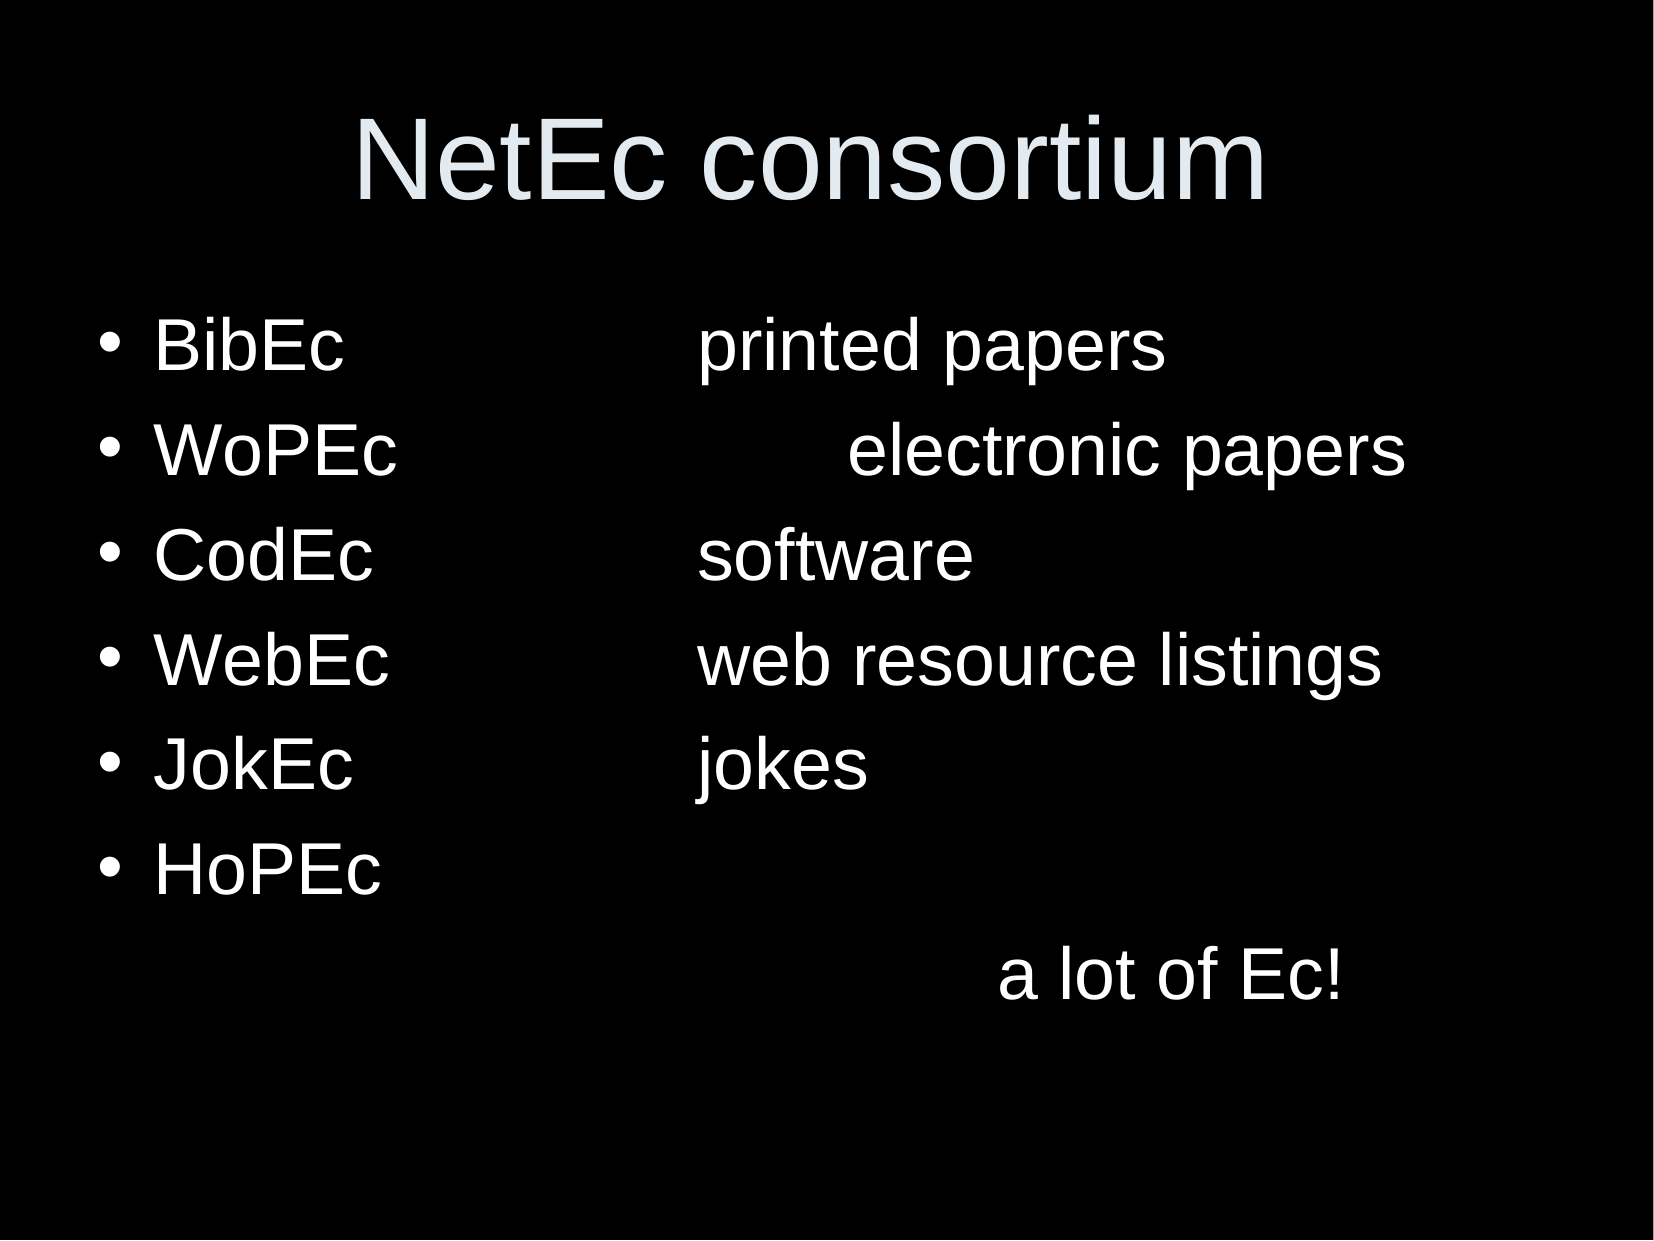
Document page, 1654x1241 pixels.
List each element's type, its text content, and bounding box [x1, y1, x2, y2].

title NetEc consortium [82, 49, 1571, 257]
list BibEc printed papers WoPEc electronic papers CodEc software WebEc web resource listings JokEc jokes HoPEc a lot of Ec! [82, 289, 1571, 1108]
